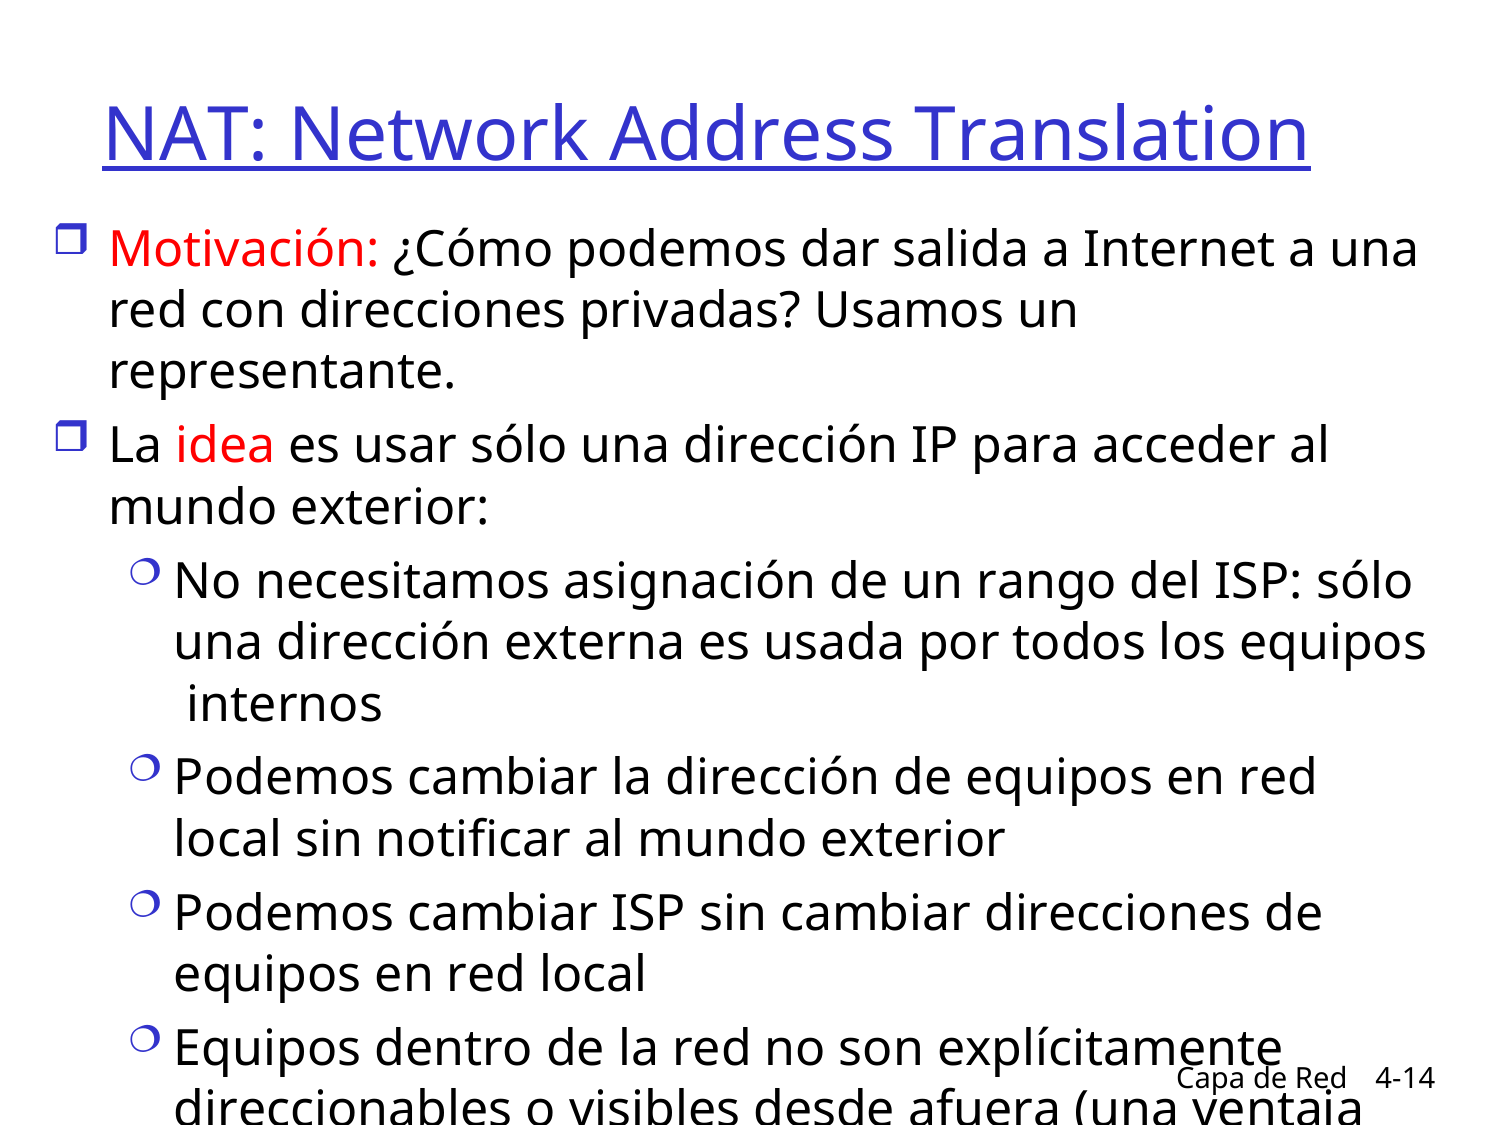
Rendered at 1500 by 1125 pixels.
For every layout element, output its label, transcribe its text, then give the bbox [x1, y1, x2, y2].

list Motivación: ¿Cómo podemos dar salida a Internet a una red con direcciones privadas? Usamos un representante. La idea es usar sólo una dirección IP para acceder al mundo exterior: No necesitamos asignación de un rango del ISP: sólo una dirección externa es usada por todos los equipos internos Podemos cambiar la dirección de equipos en red local sin notificar al mundo exterior Podemos cambiar ISP sin cambiar direcciones de equipos en red local Equipos dentro de la red no son explícitamente direccionables o visibles desde afuera (una ventaja de seguridad). [37, 209, 1445, 985]
title NAT: Network Address Translation [87, 37, 1395, 209]
